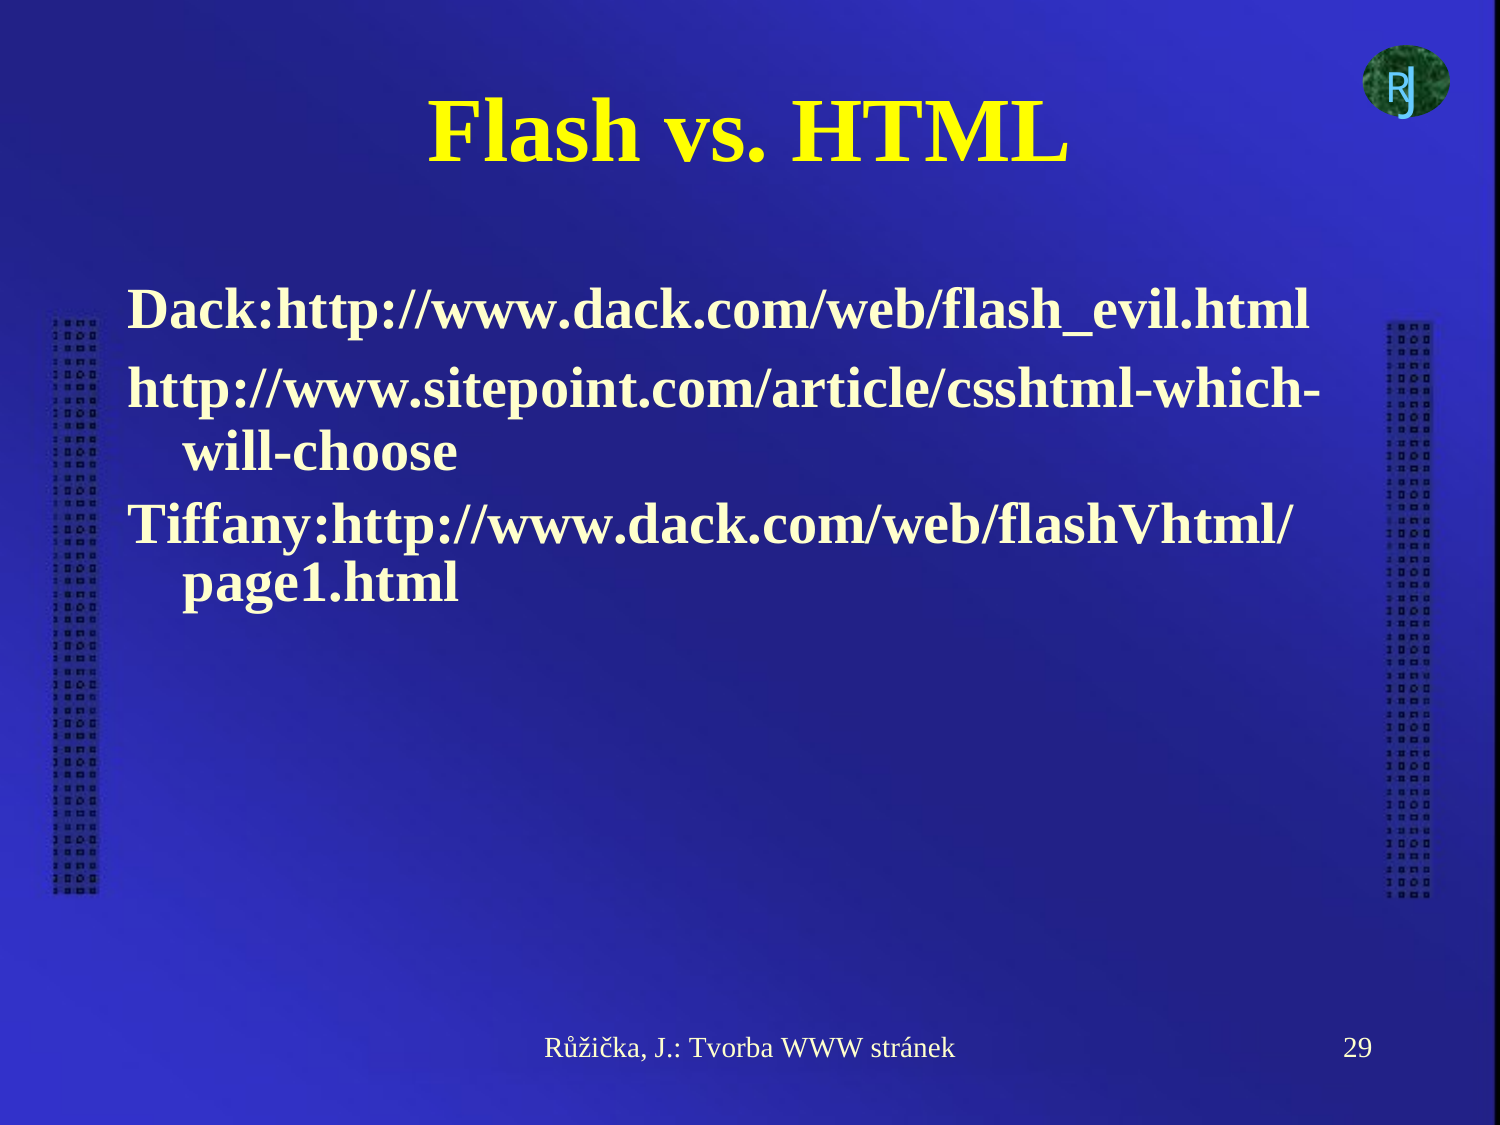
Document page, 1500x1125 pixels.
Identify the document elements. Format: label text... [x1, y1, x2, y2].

list Dack:http://www.dack.com/web/flash_evil.html http://www.sitepoint.com/article/csshtml-which-will-choose Tiffany:http://www.dack.com/web/flashVhtml/page1.html [112, 275, 1388, 951]
text_box Růžička, J.: Tvorba WWW stránek [512, 1025, 988, 1101]
text_box J [1388, 39, 1451, 128]
picture [0, 0, 1500, 1125]
title Flash vs. HTML [112, 37, 1388, 225]
text_box R [1370, 50, 1433, 116]
text_box 31 [1074, 1025, 1388, 1101]
text_box [1362, 61, 1370, 102]
